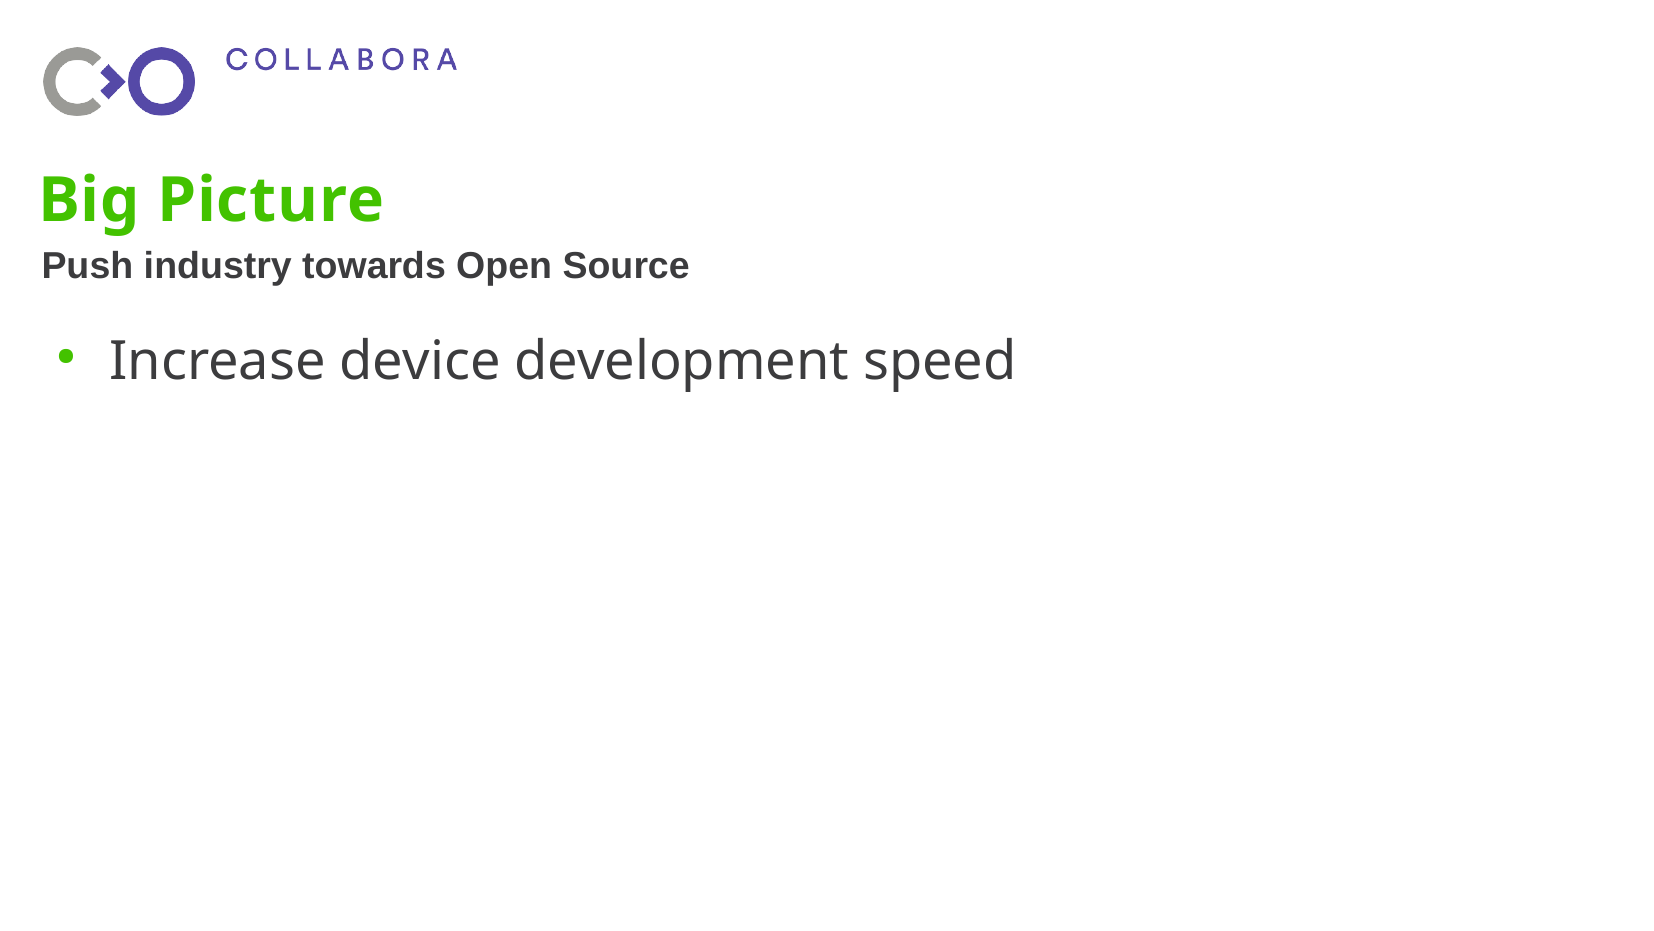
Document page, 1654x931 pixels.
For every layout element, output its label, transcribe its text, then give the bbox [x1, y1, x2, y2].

text_box Push industry towards Open Source [41, 240, 1614, 290]
list Increase device development speed [38, 325, 1614, 581]
picture [43, 47, 457, 116]
title Big Picture [38, 159, 1614, 216]
